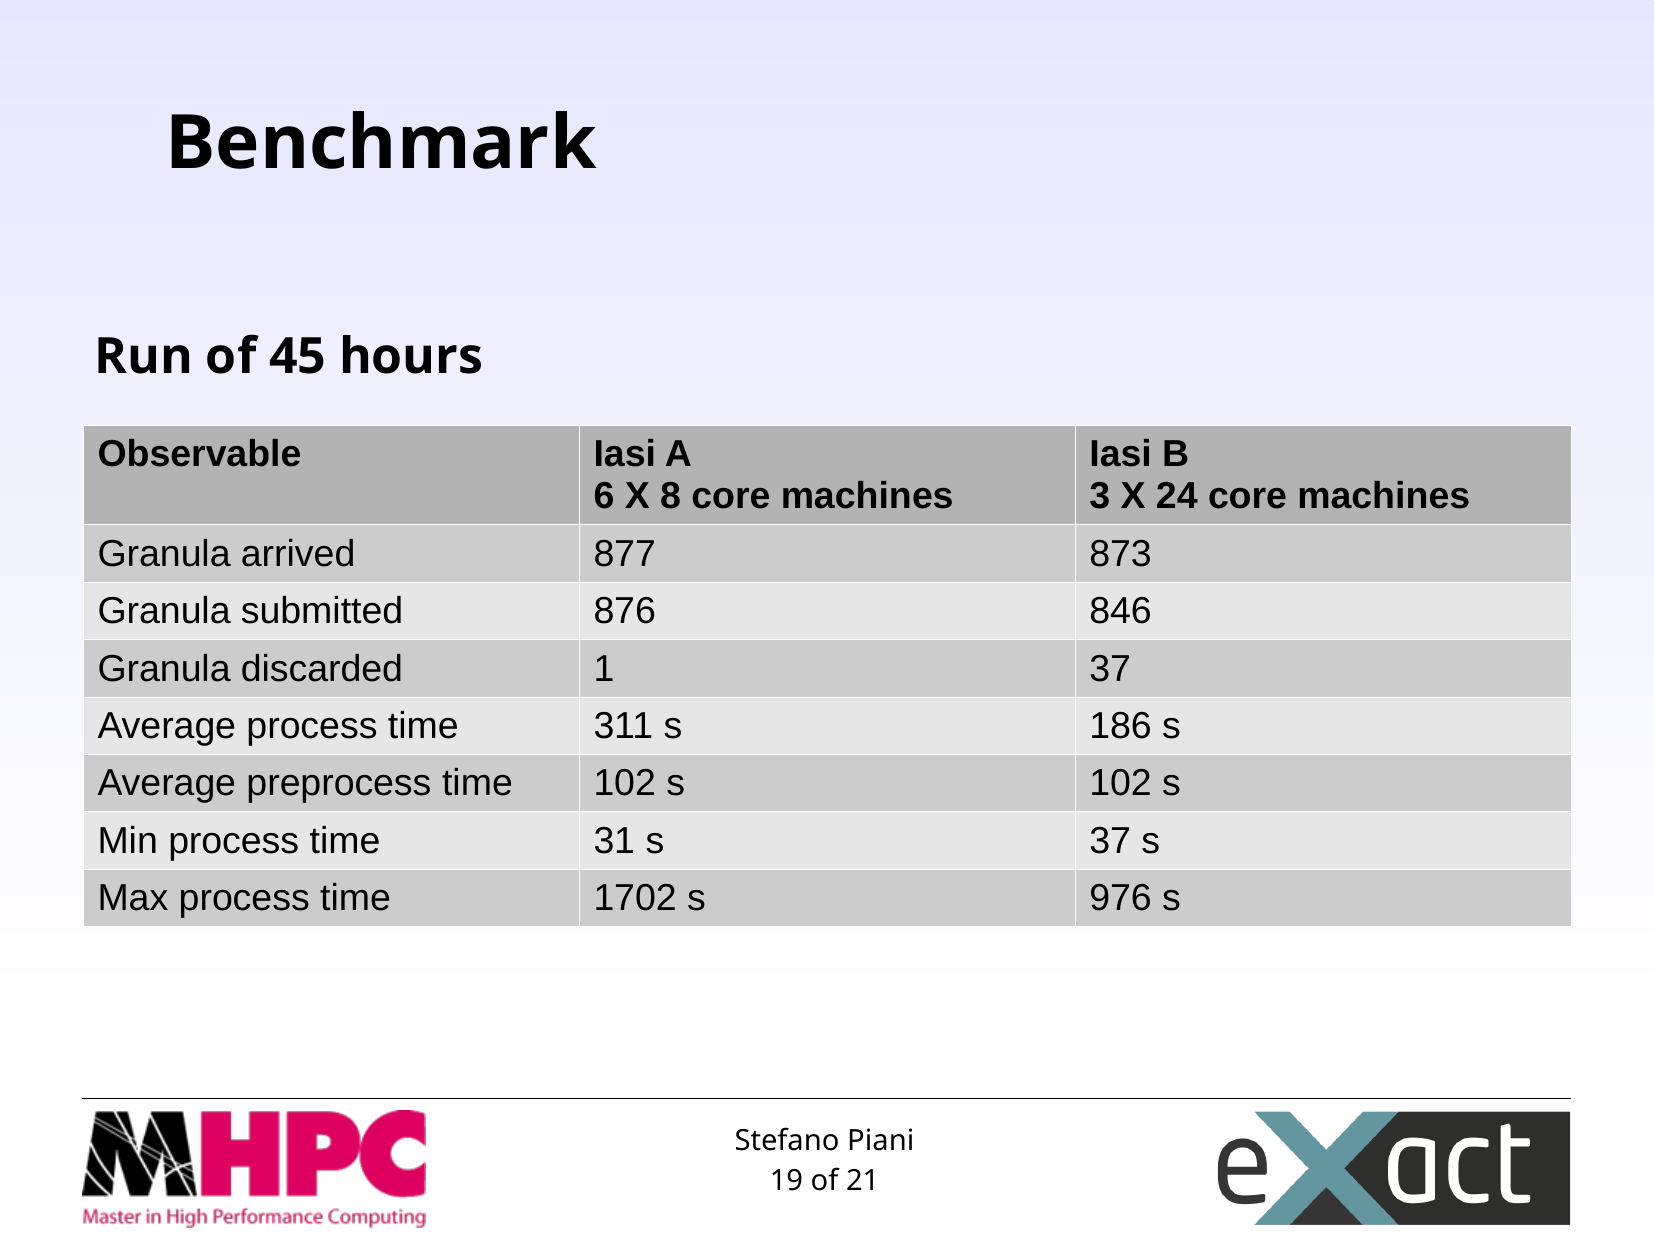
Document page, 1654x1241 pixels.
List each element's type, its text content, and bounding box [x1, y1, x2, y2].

table_cell 846 [1076, 583, 1571, 639]
picture [82, 1110, 426, 1228]
picture [1216, 1110, 1571, 1226]
table_header Observable [84, 426, 579, 524]
table_cell Granula discarded [84, 640, 579, 697]
table_cell Min process time [84, 812, 579, 869]
table_cell 877 [580, 525, 1075, 582]
table_cell Granula submitted [84, 583, 579, 639]
table_cell Average preprocess time [84, 755, 579, 811]
table_cell 31 s [580, 812, 1075, 869]
table_cell Average process time [84, 698, 579, 754]
table_cell Max process time [84, 870, 579, 926]
table_cell 976 s [1076, 870, 1571, 926]
table_cell Granula arrived [84, 525, 579, 582]
title Run of 45 hours [94, 307, 1512, 402]
table_cell 876 [580, 583, 1075, 639]
table_cell 37 [1076, 640, 1571, 697]
table_cell 186 s [1076, 698, 1571, 754]
table_cell 873 [1076, 525, 1571, 582]
table_cell 102 s [1076, 755, 1571, 811]
title Benchmark [165, 35, 1583, 243]
table_header Iasi B 3 X 24 core machines [1076, 426, 1571, 524]
table_cell 1 [580, 640, 1075, 697]
table_cell 311 s [580, 698, 1075, 754]
table_cell 102 s [580, 755, 1075, 811]
table_cell 37 s [1076, 812, 1571, 869]
table_cell 1702 s [580, 870, 1075, 926]
table_header Iasi A 6 X 8 core machines [580, 426, 1075, 524]
